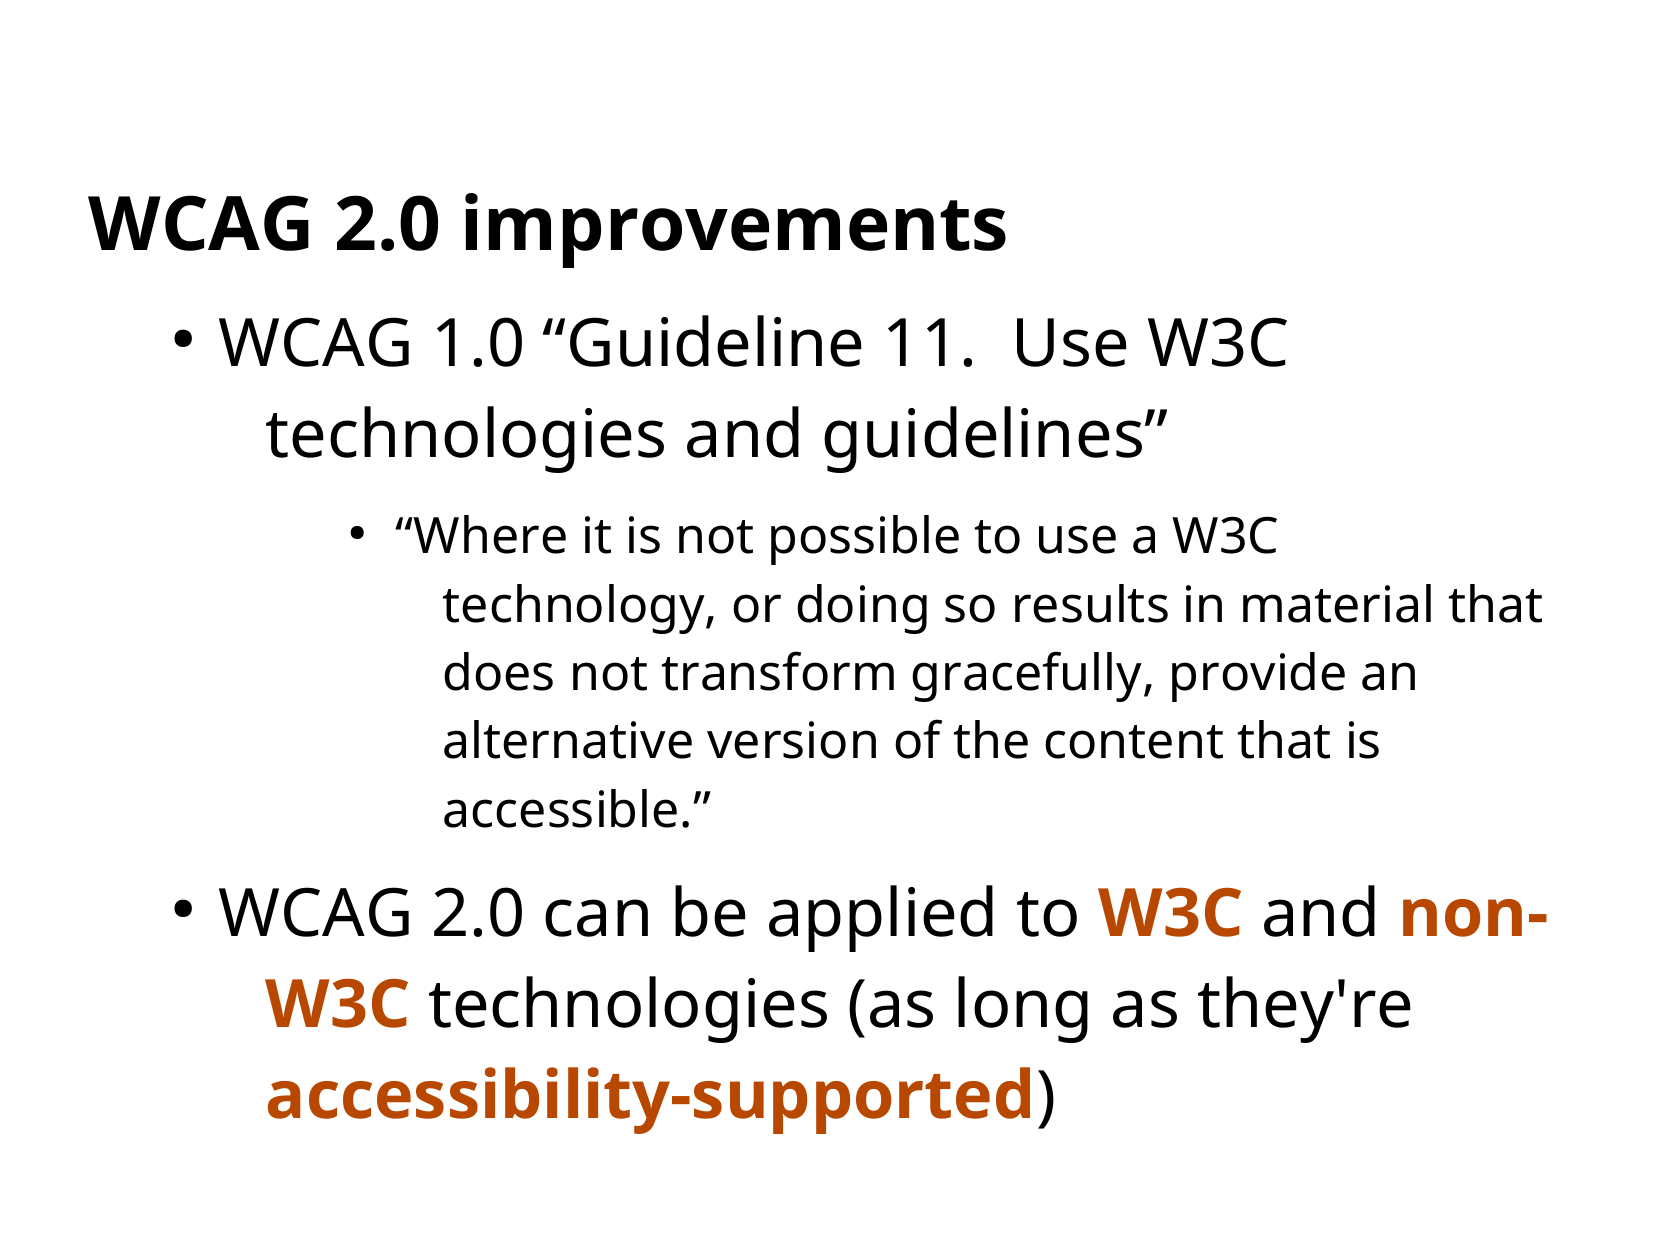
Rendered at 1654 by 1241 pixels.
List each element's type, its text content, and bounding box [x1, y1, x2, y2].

list WCAG 1.0 “Guideline 11. Use W3C technologies and guidelines” “Where it is not possible to use a W3C technology, or doing so results in material that does not transform gracefully, provide an alternative version of the content that is accessible.” WCAG 2.0 can be applied to W3C and non-W3C technologies (as long as they're accessibility-supported) [88, 295, 1565, 1137]
title WCAG 2.0 improvements [88, 176, 1565, 267]
